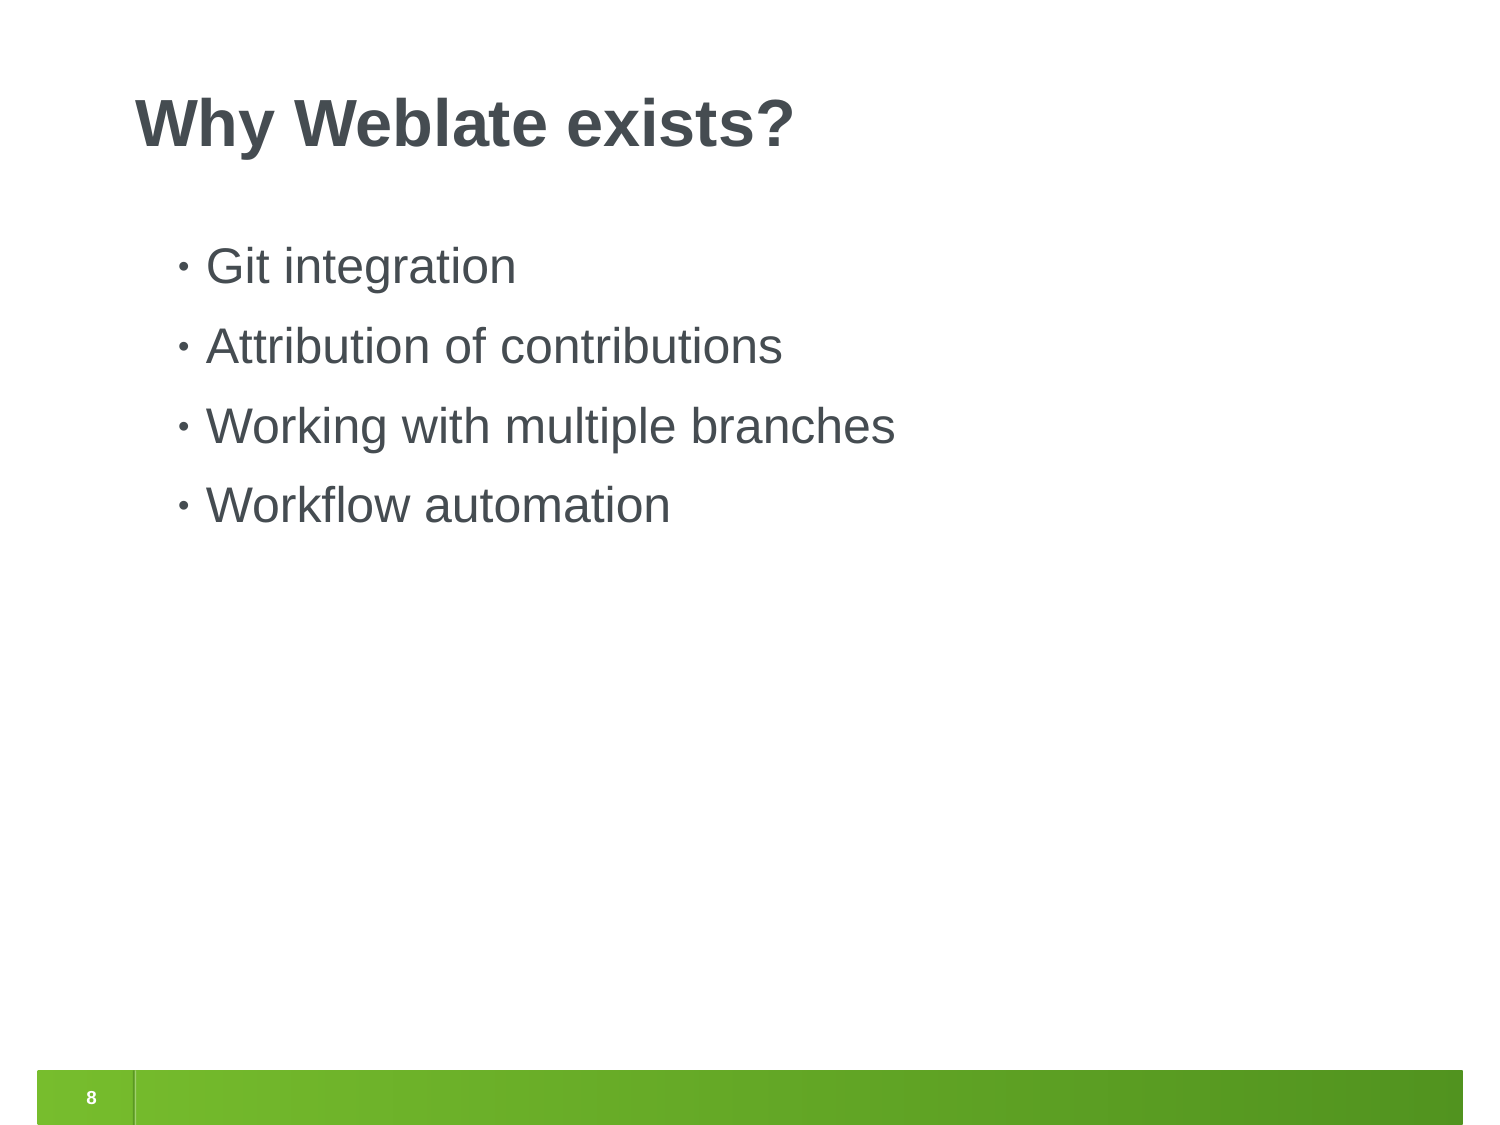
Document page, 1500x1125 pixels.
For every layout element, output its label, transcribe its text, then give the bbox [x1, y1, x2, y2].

list Git integration Attribution of contributions Working with multiple branches Workflow automation [135, 238, 1372, 982]
title Why Weblate exists? [135, 41, 1372, 204]
